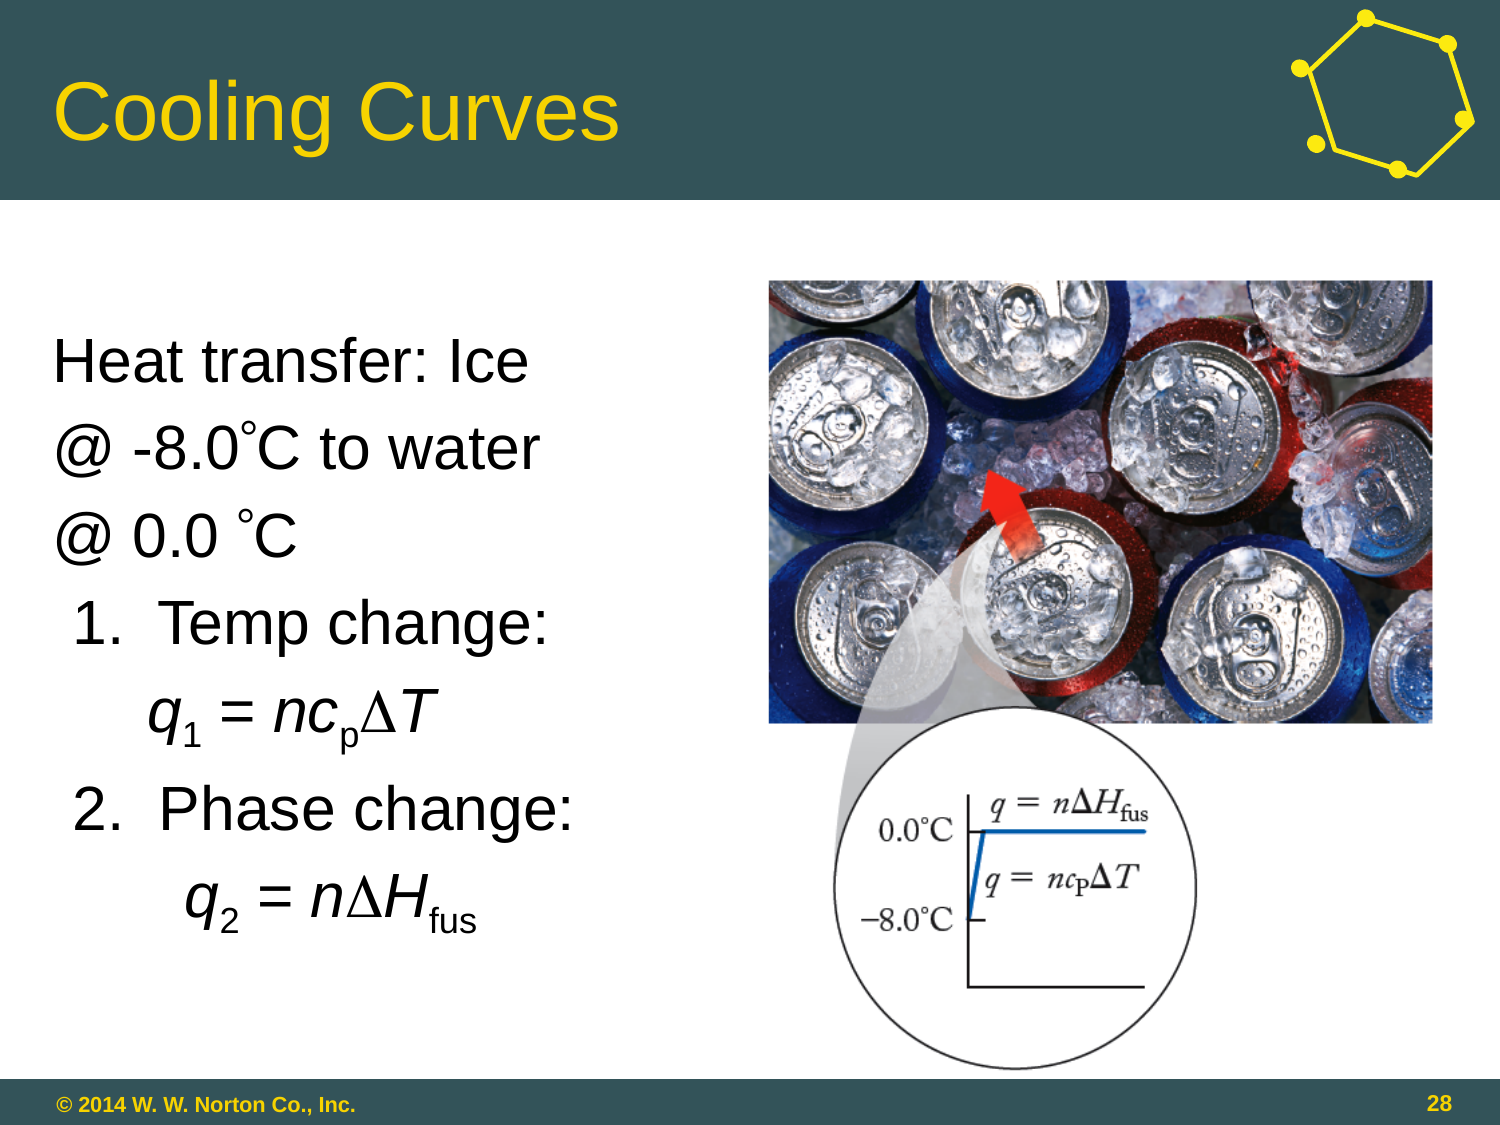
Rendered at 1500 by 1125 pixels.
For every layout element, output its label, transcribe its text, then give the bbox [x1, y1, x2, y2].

title Cooling Curves [37, 19, 1118, 195]
slide_number <number> [1408, 1085, 1468, 1120]
text_box Heat transfer: Ice @ -8.0C to water @ 0.0 C 1. Temp change: q1 = ncpT 2. Phase change: q2 = nHfus [37, 312, 750, 1023]
picture [761, 274, 1450, 1077]
